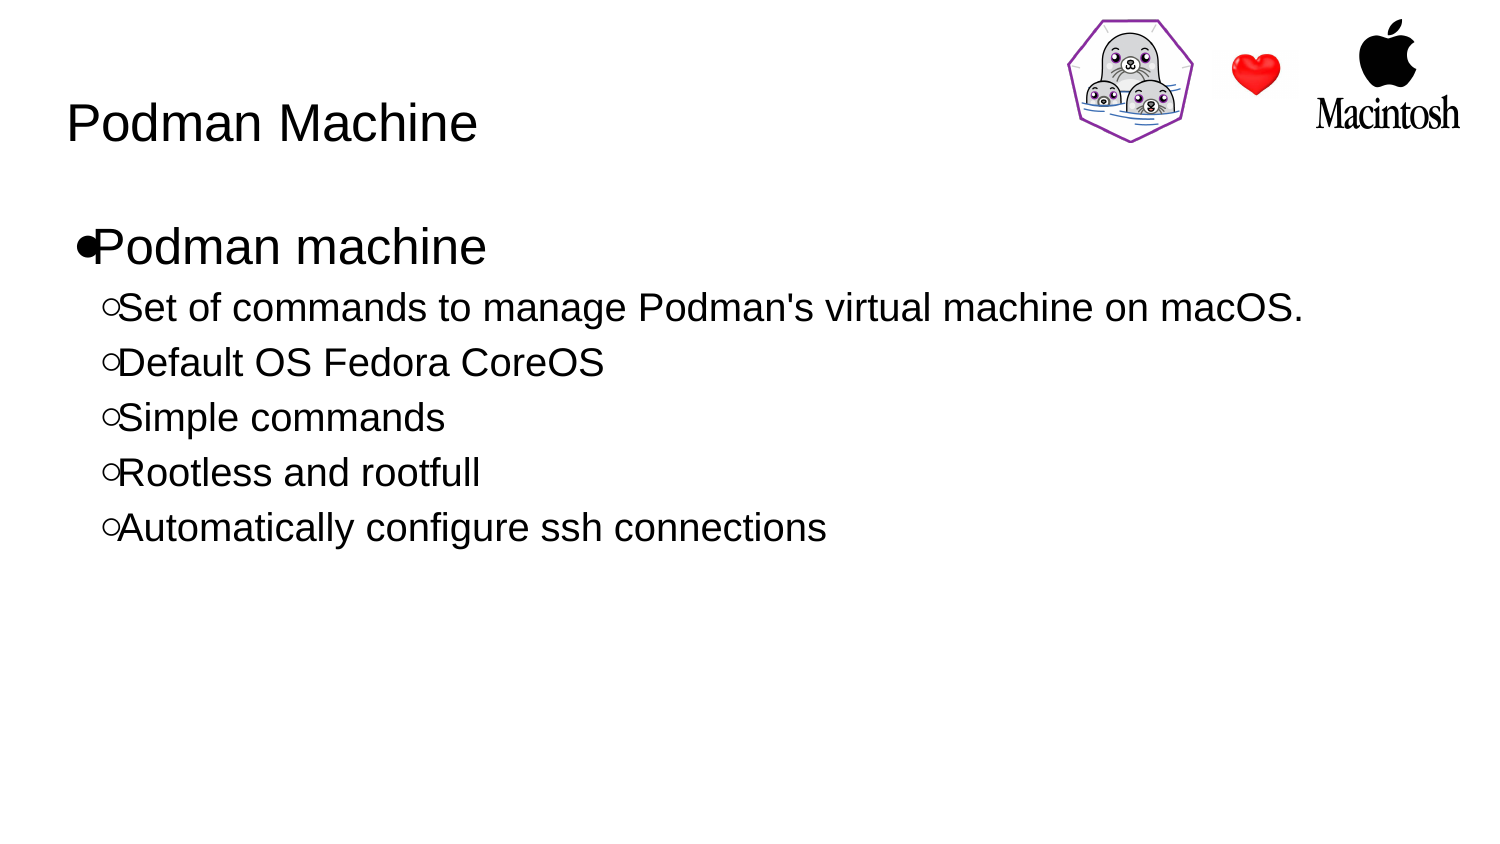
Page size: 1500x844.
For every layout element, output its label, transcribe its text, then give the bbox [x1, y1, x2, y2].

list Podman machine Set of commands to manage Podman's virtual machine on macOS. Default OS Fedora CoreOS Simple commands Rootless and rootfull Automatically configure ssh connections [51, 189, 1449, 750]
picture [1067, 19, 1194, 143]
title Podman Machine [51, 72, 1449, 167]
picture [1212, 50, 1299, 99]
picture [1316, 19, 1460, 129]
